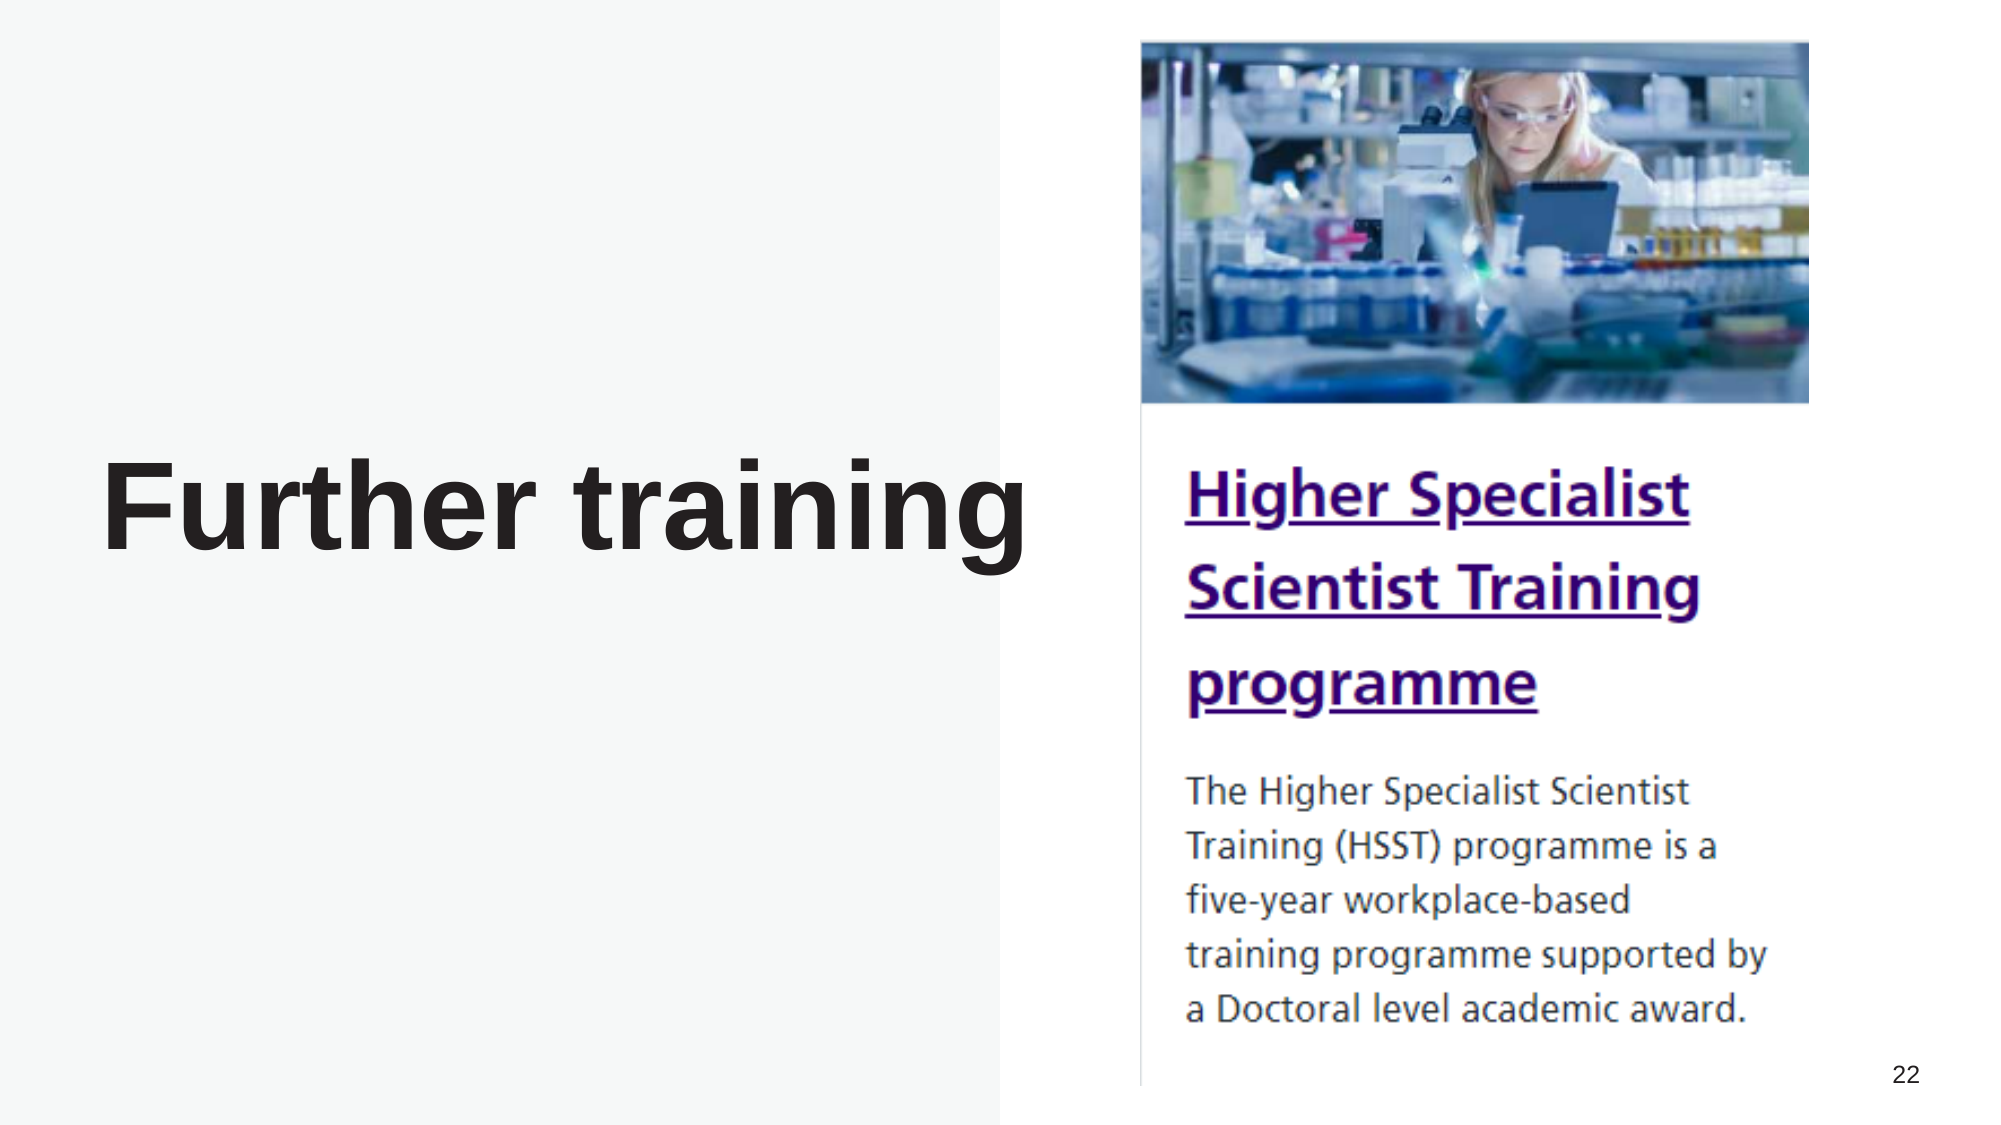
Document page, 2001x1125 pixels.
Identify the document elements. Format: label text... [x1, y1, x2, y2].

picture [1140, 39, 1809, 1086]
title Further training [85, 416, 1047, 613]
